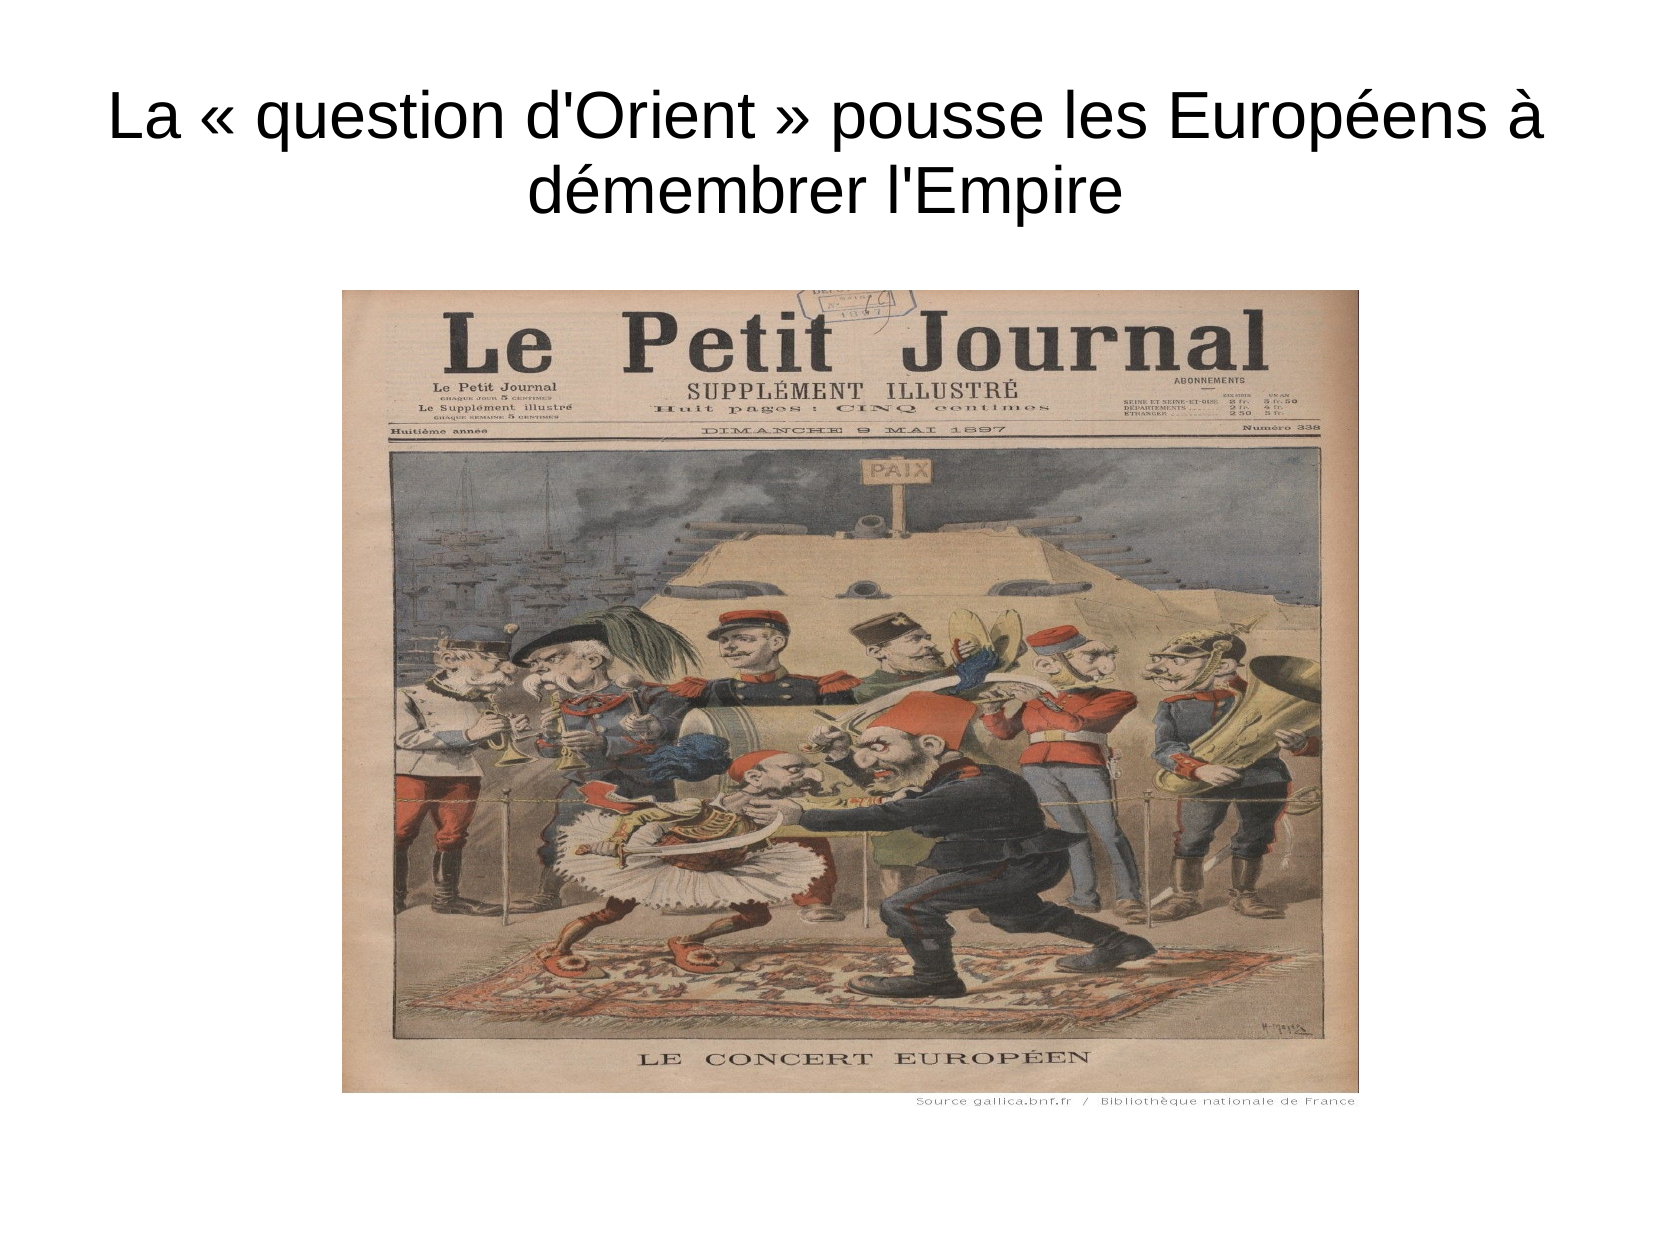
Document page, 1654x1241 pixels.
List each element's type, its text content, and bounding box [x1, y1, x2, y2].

title La « question d'Orient » pousse les Européens à démembrer l'Empire [82, 49, 1571, 257]
picture [342, 290, 1359, 1109]
